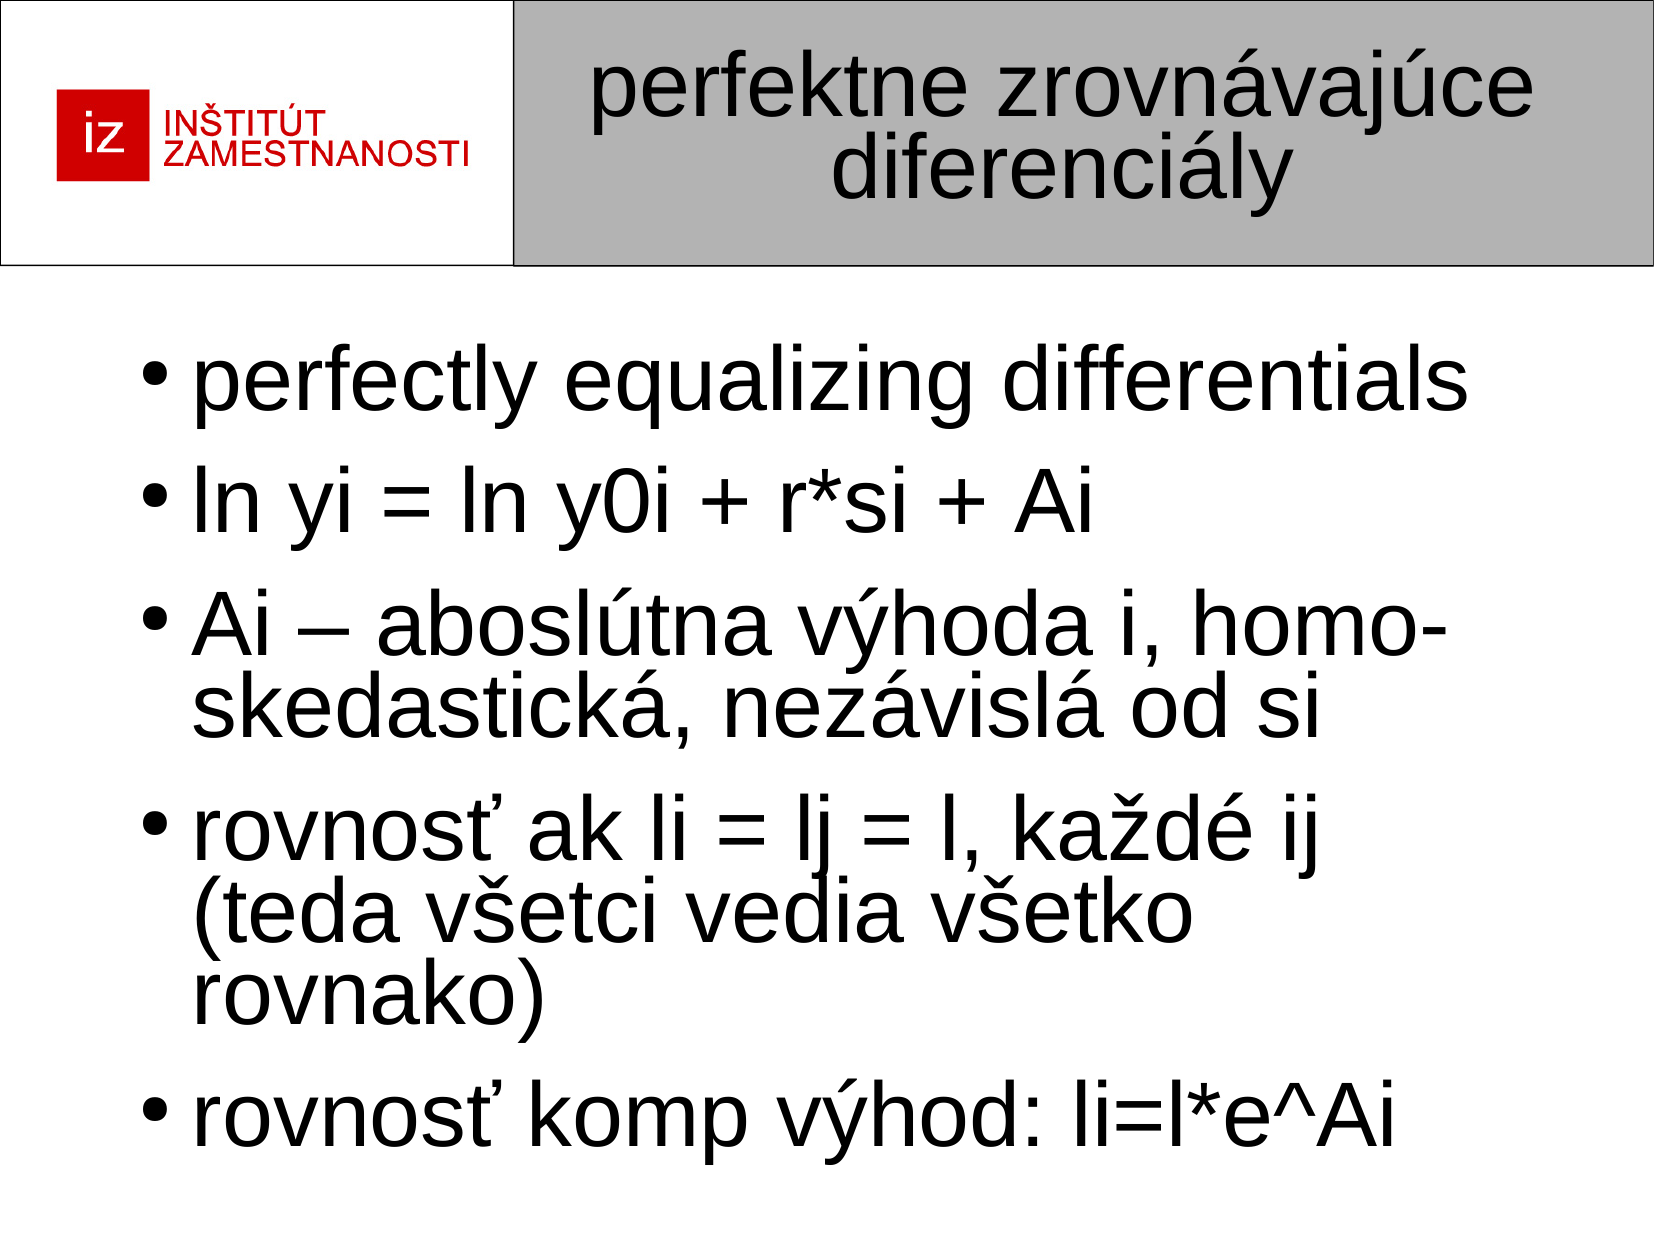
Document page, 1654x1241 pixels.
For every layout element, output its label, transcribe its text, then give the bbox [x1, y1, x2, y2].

title perfektne zrovnávajúce diferenciály [561, 37, 1565, 229]
picture [5, 8, 512, 257]
list perfectly equalizing differentials ln yi = ln y0i + r*si + Ai Ai – aboslútna výhoda i, homo- skedastická, nezávislá od si rovnosť ak li = lj = l, každé ij (teda všetci vedia všetko rovnako) rovnosť komp výhod: li=l*e^Ai [121, 344, 1533, 1184]
